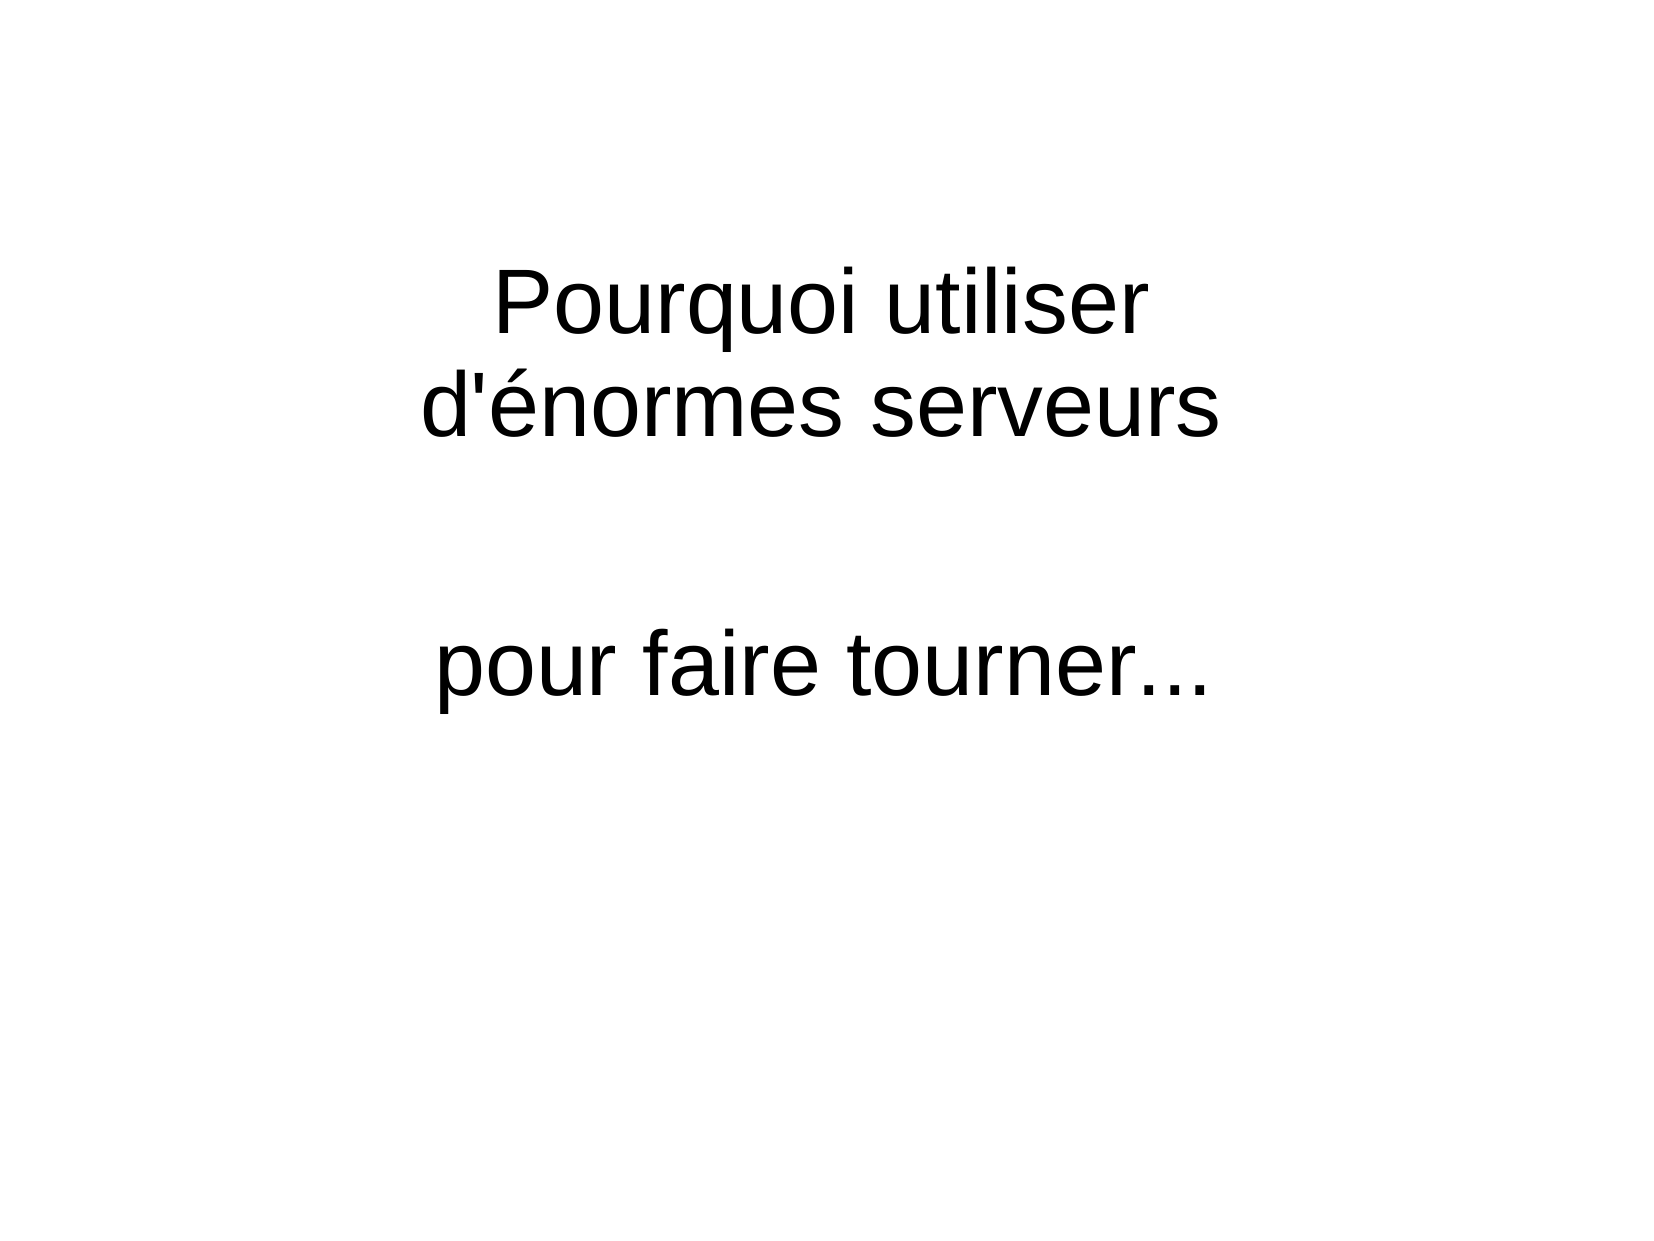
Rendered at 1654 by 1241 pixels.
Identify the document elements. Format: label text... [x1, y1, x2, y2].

title Pourquoi utiliser d'énormes serveurs [77, 239, 1566, 468]
title pour faire tourner... [80, 559, 1569, 768]
